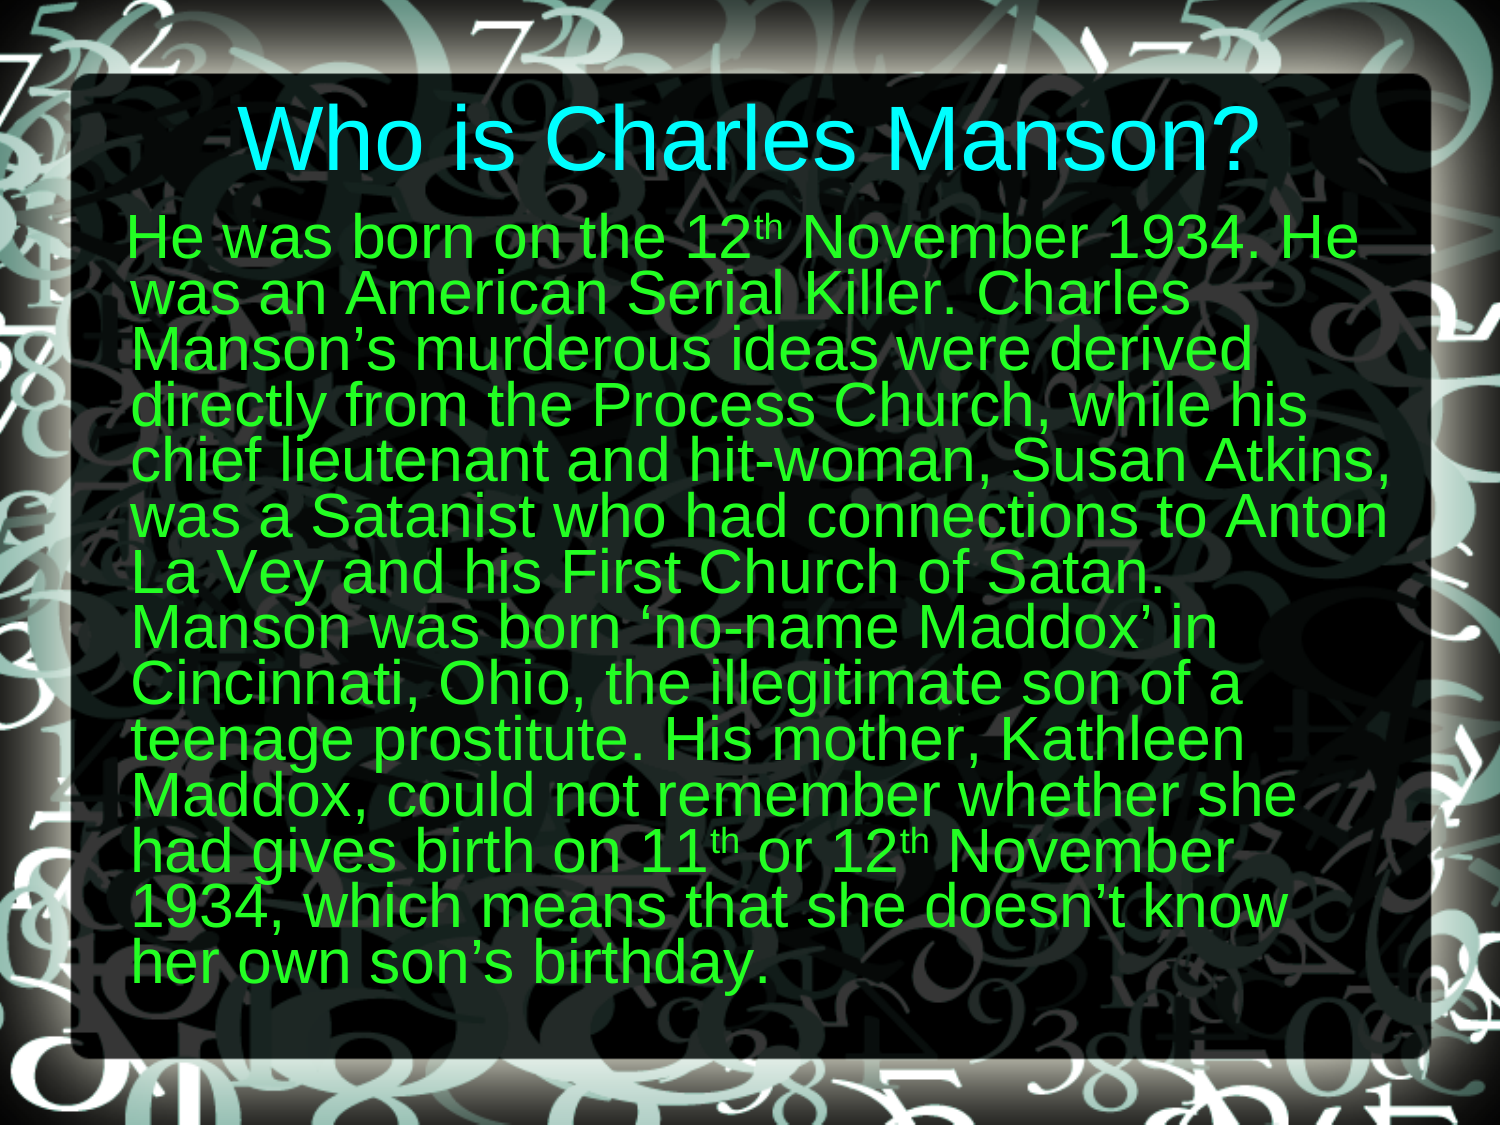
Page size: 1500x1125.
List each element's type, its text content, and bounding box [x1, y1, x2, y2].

title Who is Charles Manson? [75, 45, 1426, 233]
picture [0, 0, 1500, 1125]
list He was born on the 12th November 1934. He was an American Serial Killer. Charles Manson’s murderous ideas were derived directly from the Process Church, while his chief lieutenant and hit-woman, Susan Atkins, was a Satanist who had connections to Anton La Vey and his First Church of Satan. Manson was born ‘no-name Maddox’ in Cincinnati, Ohio, the illegitimate son of a teenage prostitute. His mother, Kathleen Maddox, could not remember whether she had gives birth on 11th or 12th November 1934, which means that she doesn’t know her own son’s birthday. [59, 206, 1410, 1014]
